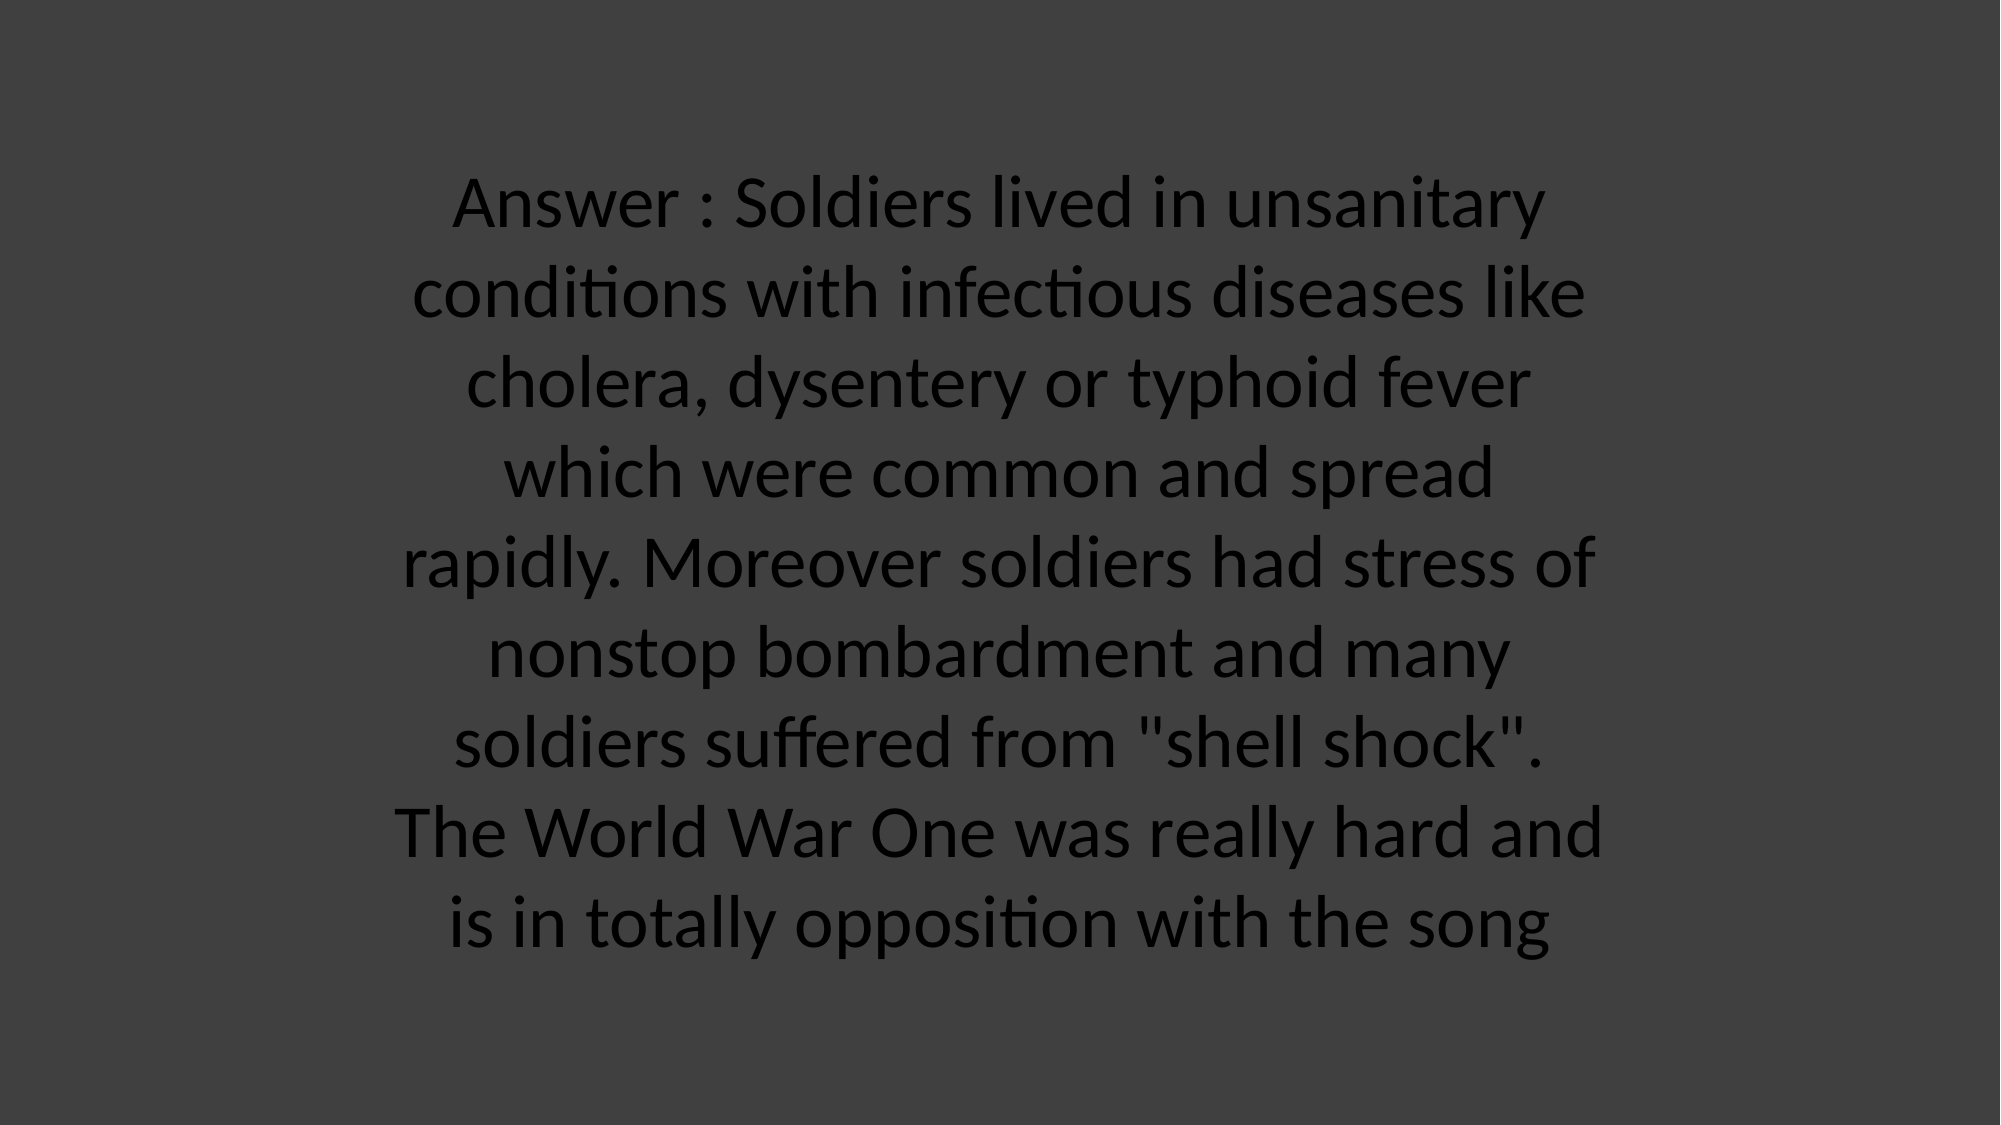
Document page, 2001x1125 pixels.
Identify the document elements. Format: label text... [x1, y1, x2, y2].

text_box Answer : Soldiers lived in unsanitary conditions with infectious diseases like cholera, dysentery or typhoid fever which were common and spread rapidly. Moreover soldiers had stress of nonstop bombardment and many soldiers suffered from "shell shock". The World War One was really hard and is in totally opposition with the song [373, 145, 1627, 971]
